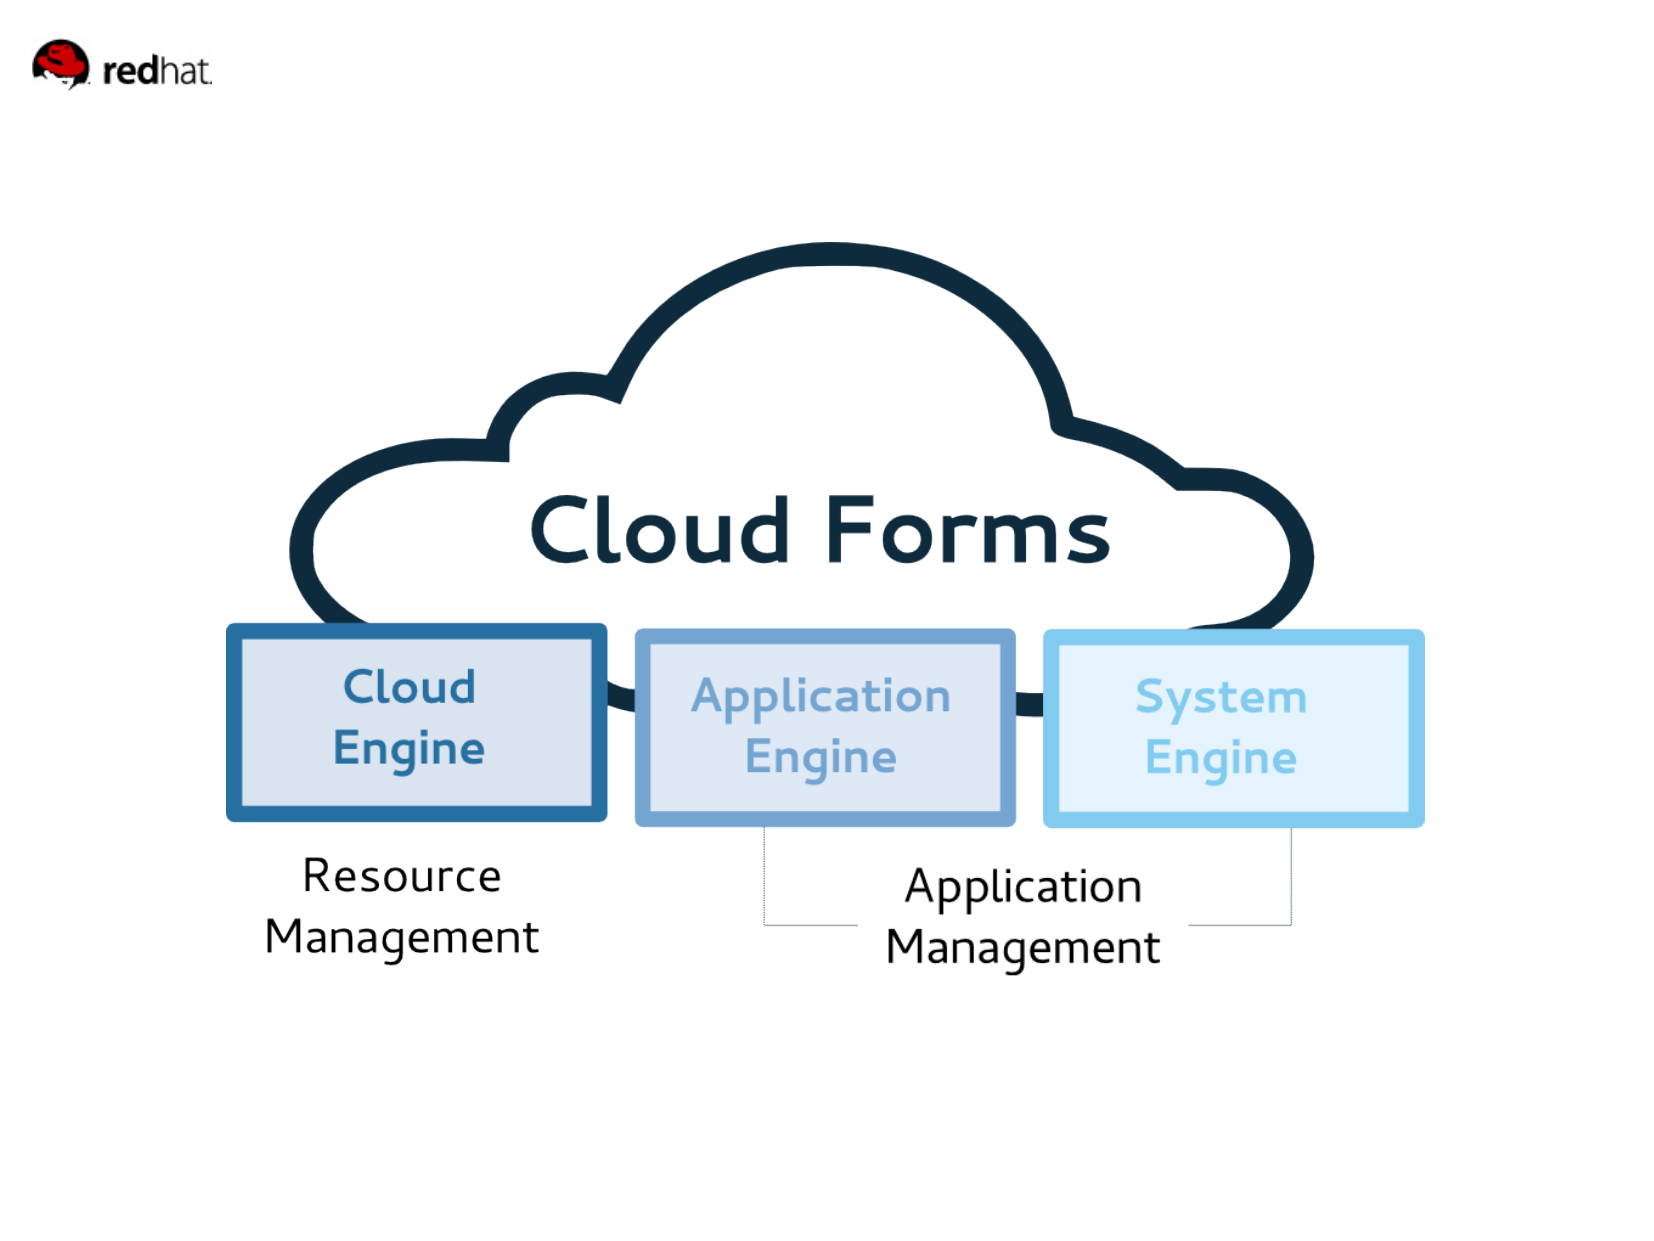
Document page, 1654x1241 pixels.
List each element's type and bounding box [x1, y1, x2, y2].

picture [226, 242, 1425, 1024]
picture [31, 37, 212, 98]
